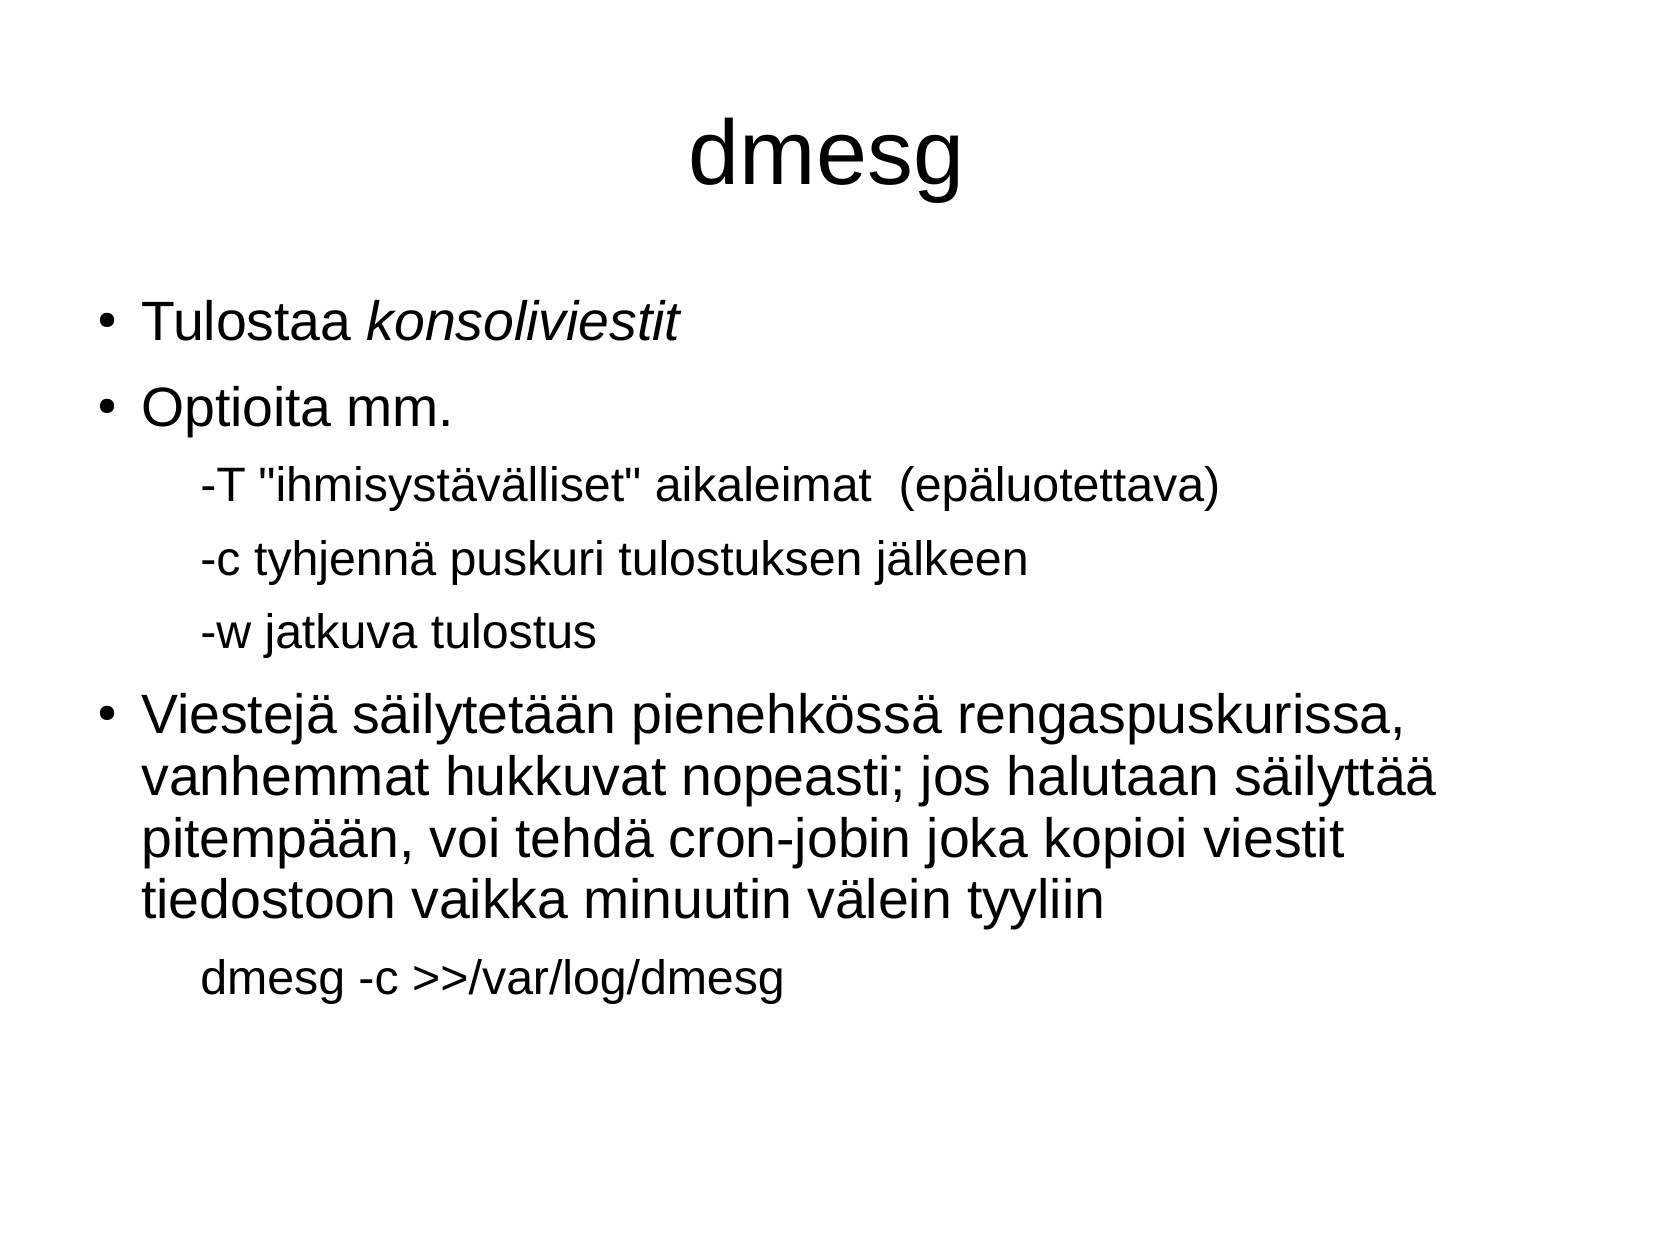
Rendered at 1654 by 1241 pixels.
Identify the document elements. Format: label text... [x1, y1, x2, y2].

title dmesg [82, 49, 1571, 257]
list Tulostaa konsoliviestit Optioita mm. -T "ihmisystävälliset" aikaleimat (epäluotettava) -c tyhjennä puskuri tulostuksen jälkeen -w jatkuva tulostus Viestejä säilytetään pienehkössä rengaspuskurissa, vanhemmat hukkuvat nopeasti; jos halutaan säilyttää pitempään, voi tehdä cron-jobin joka kopioi viestit tiedostoon vaikka minuutin välein tyyliin dmesg -c >>/var/log/dmesg [82, 290, 1571, 1010]
